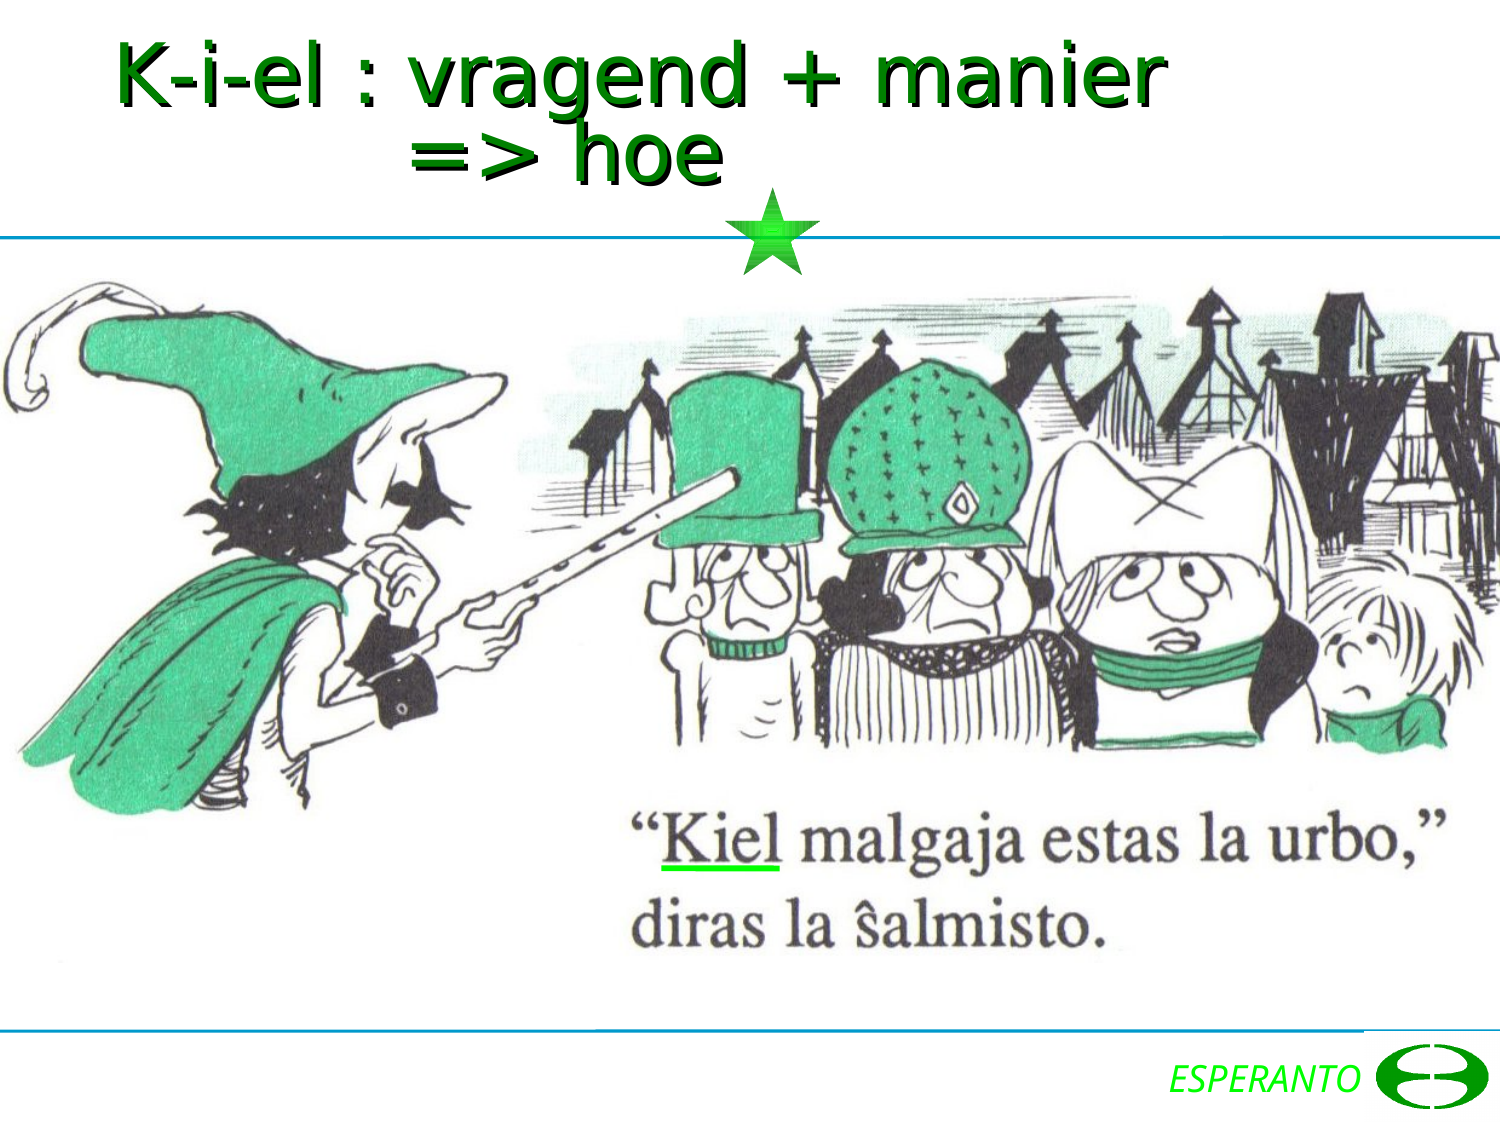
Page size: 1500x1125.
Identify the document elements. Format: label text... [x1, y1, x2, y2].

picture [0, 278, 1500, 963]
picture [1364, 1032, 1500, 1122]
title K-i-el : vragend + manier => hoe [112, 0, 1448, 239]
